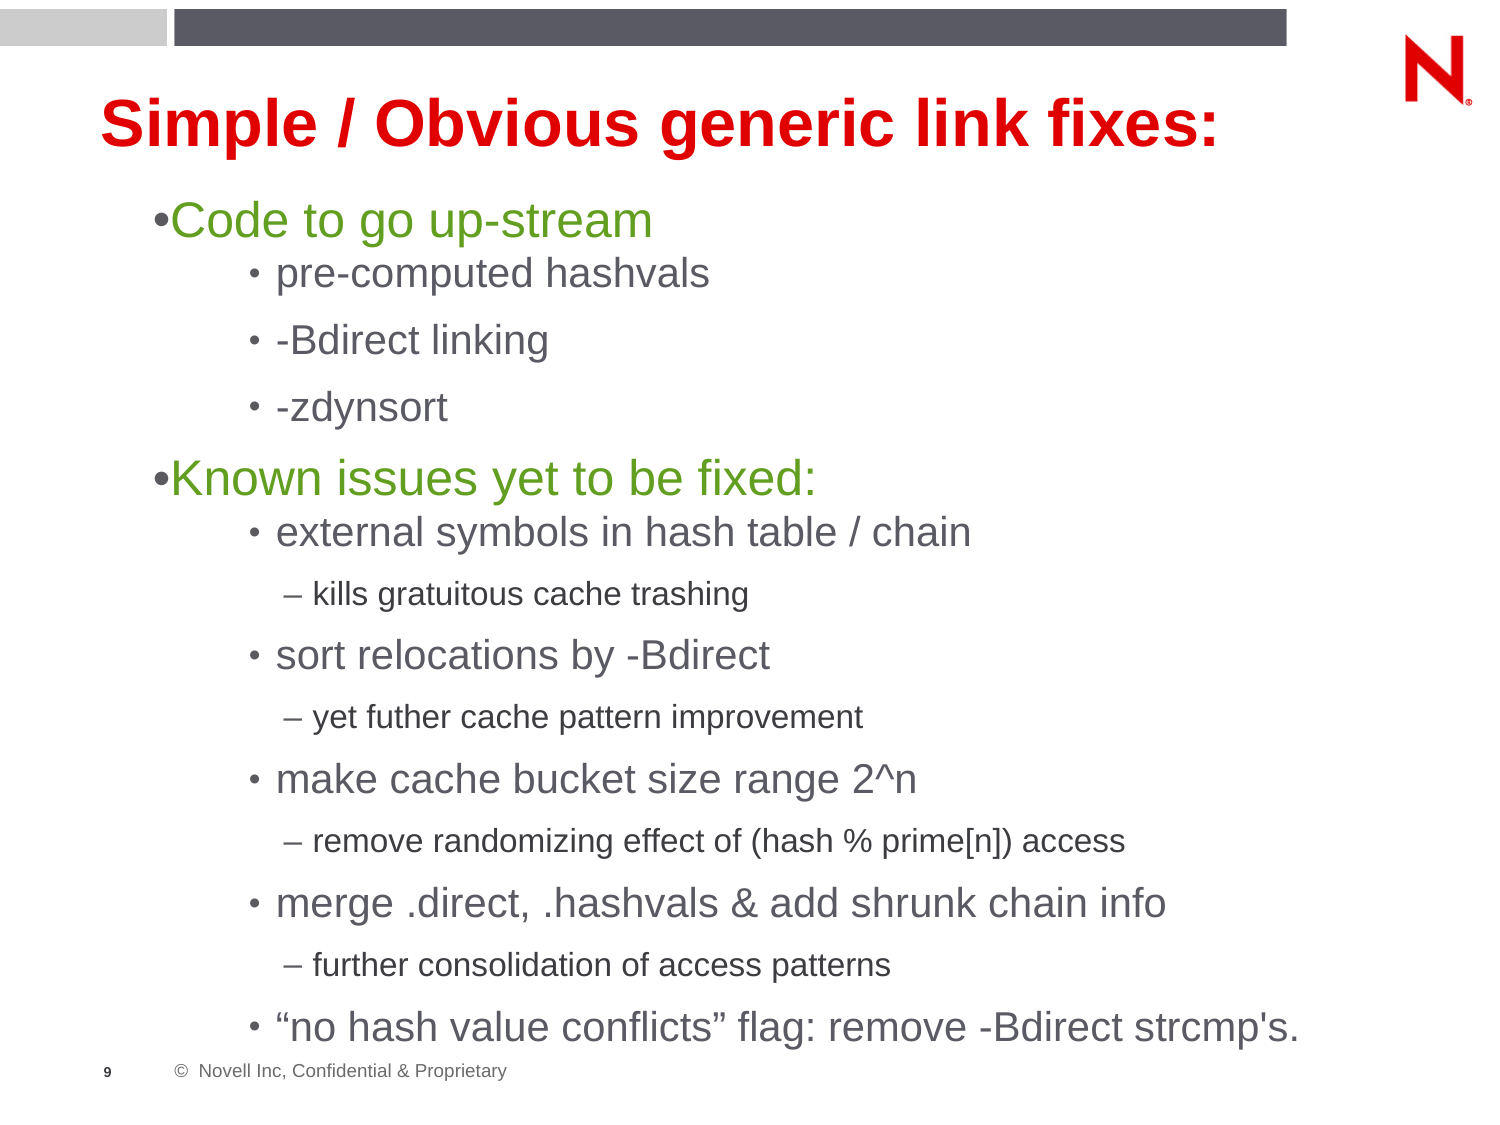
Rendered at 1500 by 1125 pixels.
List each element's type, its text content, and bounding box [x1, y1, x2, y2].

picture [1403, 32, 1473, 107]
title Simple / Obvious generic link fixes: [100, 41, 1395, 205]
list Code to go up-stream pre-computed hashvals -Bdirect linking -zdynsort Known issues yet to be fixed: external symbols in hash table / chain kills gratuitous cache trashing sort relocations by -Bdirect yet futher cache pattern improvement make cache bucket size range 2^n remove randomizing effect of (hash % prime[n]) access merge .direct, .hashvals & add shrunk chain info further consolidation of access patterns “no hash value conflicts” flag: remove -Bdirect strcmp's. [152, 188, 1393, 1061]
